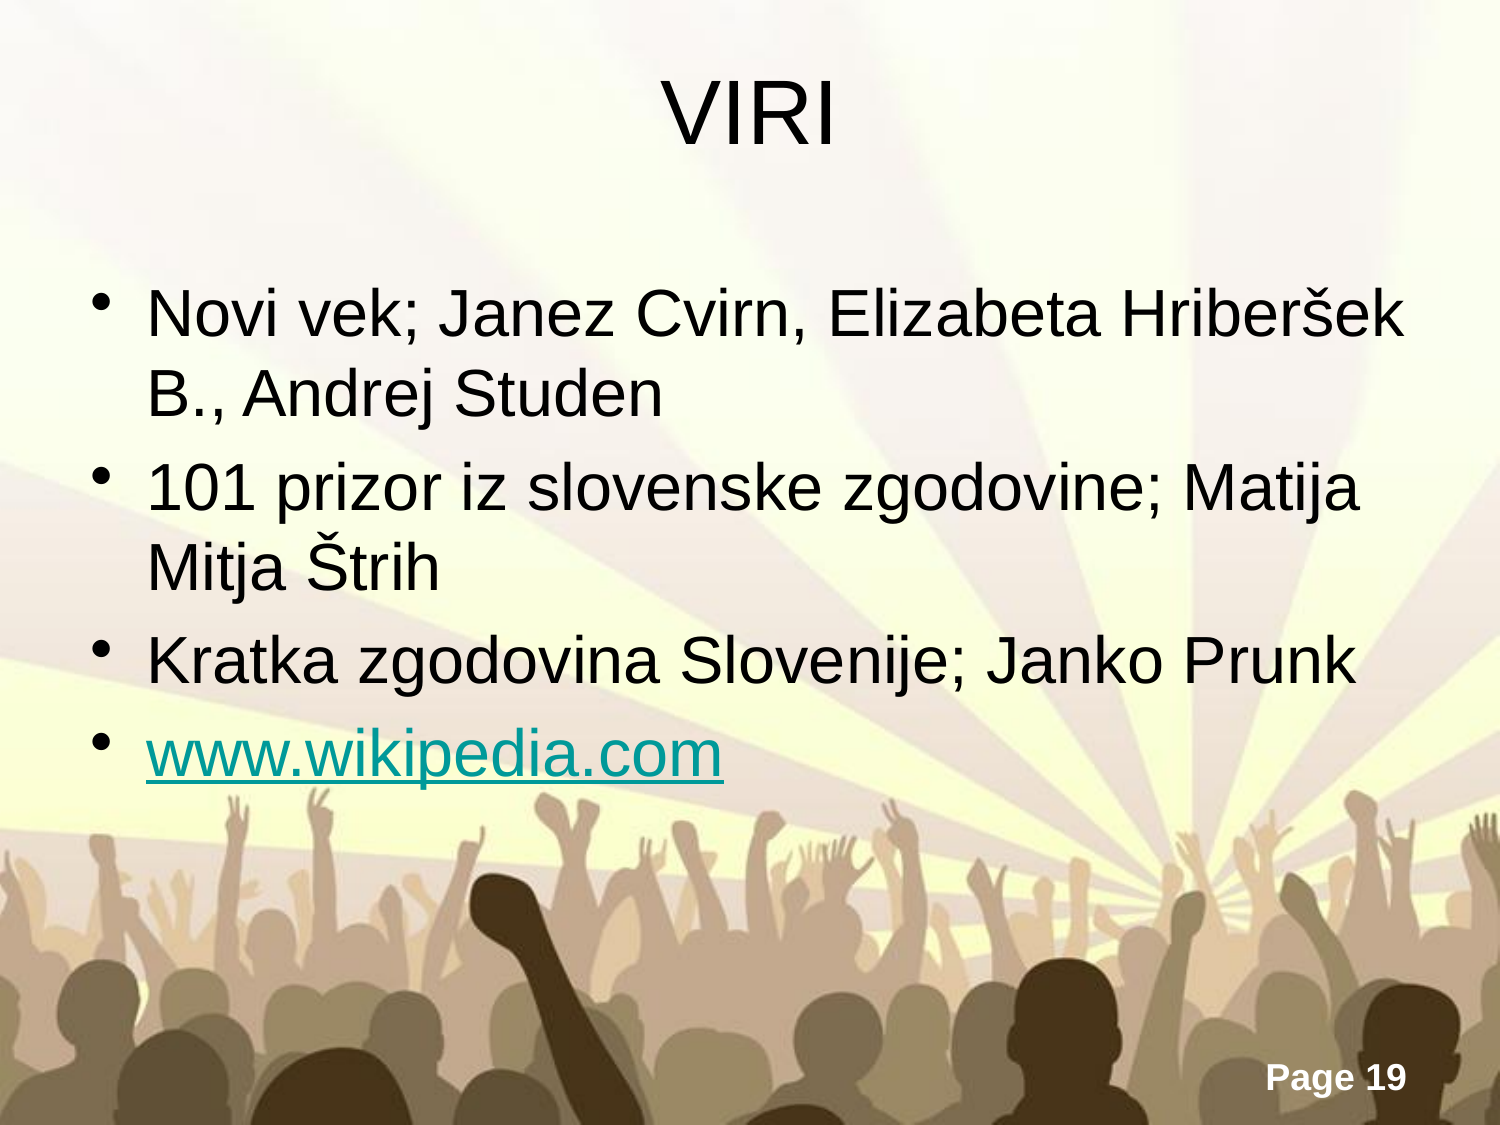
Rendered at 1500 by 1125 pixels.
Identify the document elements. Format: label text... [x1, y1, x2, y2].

list Novi vek; Janez Cvirn, Elizabeta Hriberšek B., Andrej Studen 101 prizor iz slovenske zgodovine; Matija Mitja Štrih Kratka zgodovina Slovenije; Janko Prunk www.wikipedia.com [75, 262, 1425, 1005]
title VIRI [75, 45, 1425, 233]
picture [0, 0, 1500, 1125]
